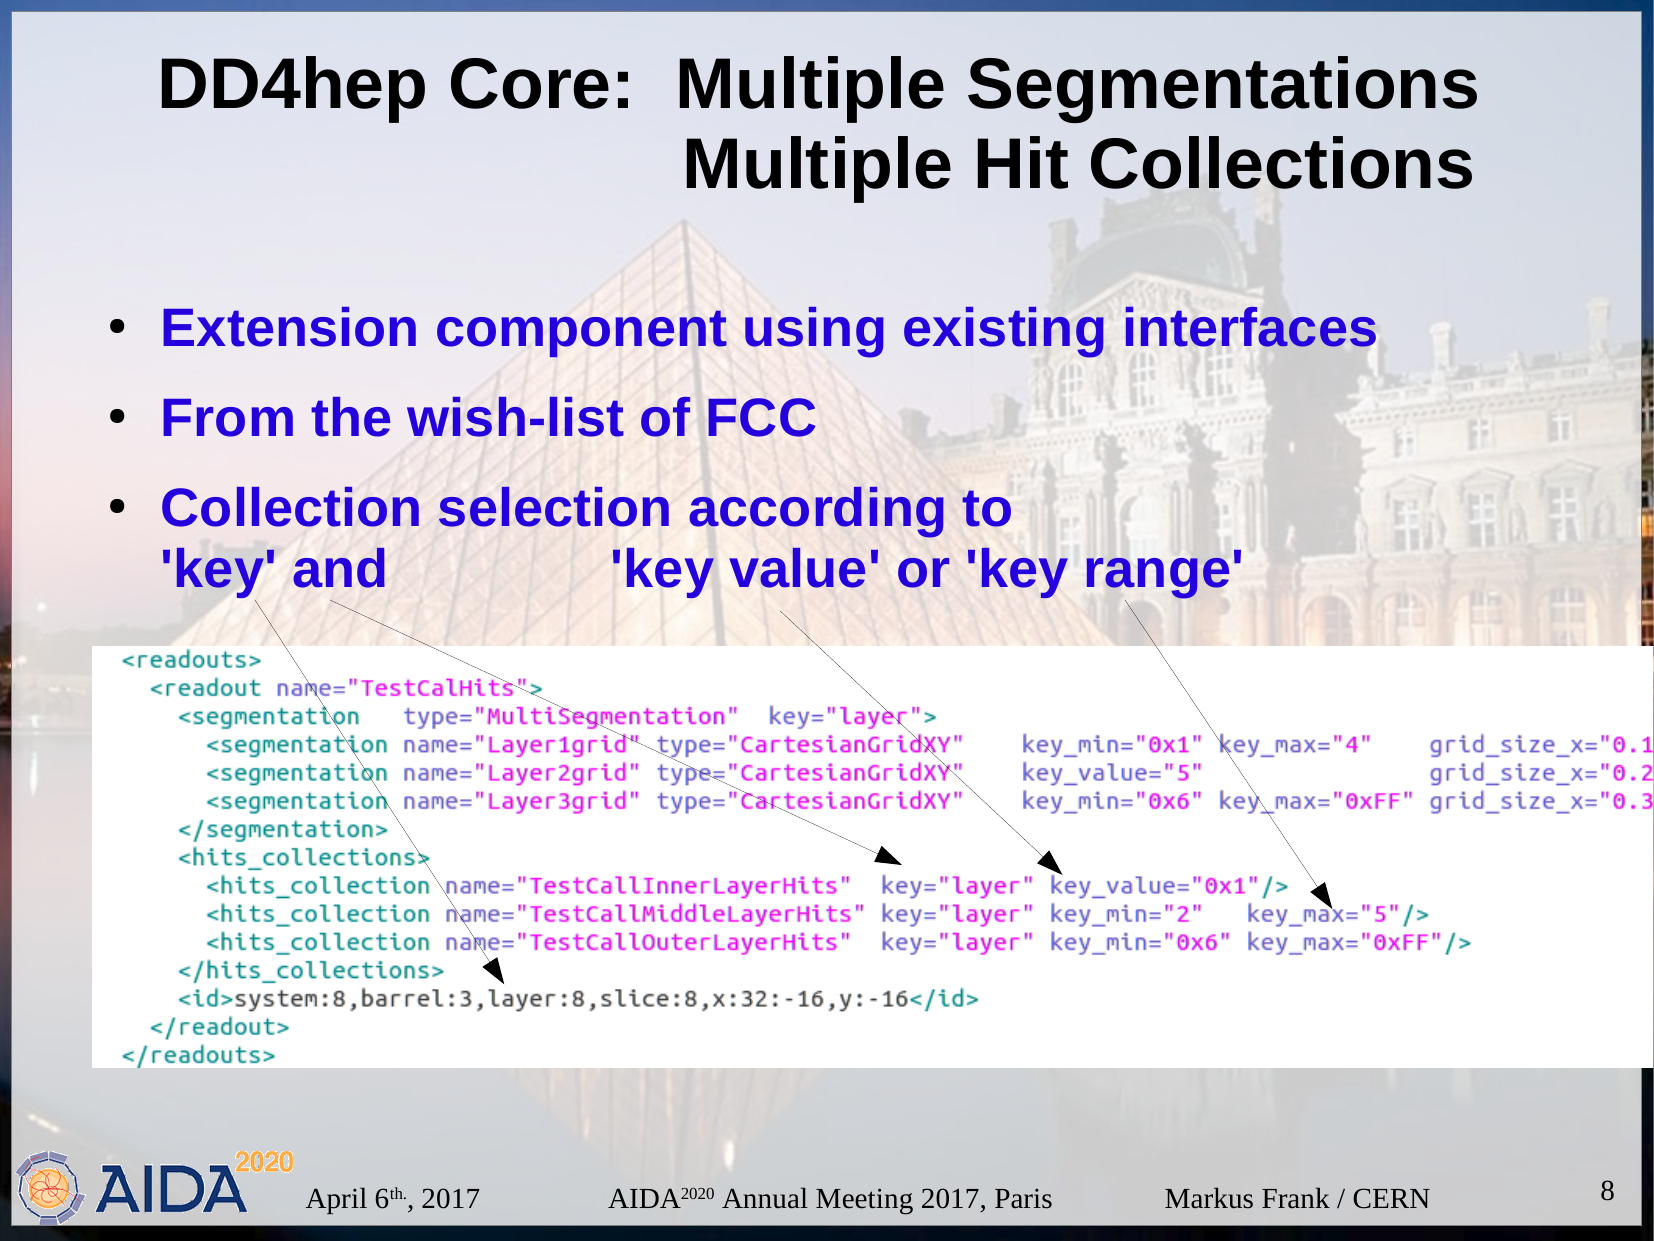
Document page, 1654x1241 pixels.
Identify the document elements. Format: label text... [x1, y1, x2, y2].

title DD4hep Core: Multiple Segmentations Multiple Hit Collections [82, 19, 1536, 227]
picture [0, 0, 1654, 1241]
list Extension component using existing interfaces From the wish-list of FCC Collection selection according to 'key' and 'key value' or 'key range' [90, 297, 1546, 611]
